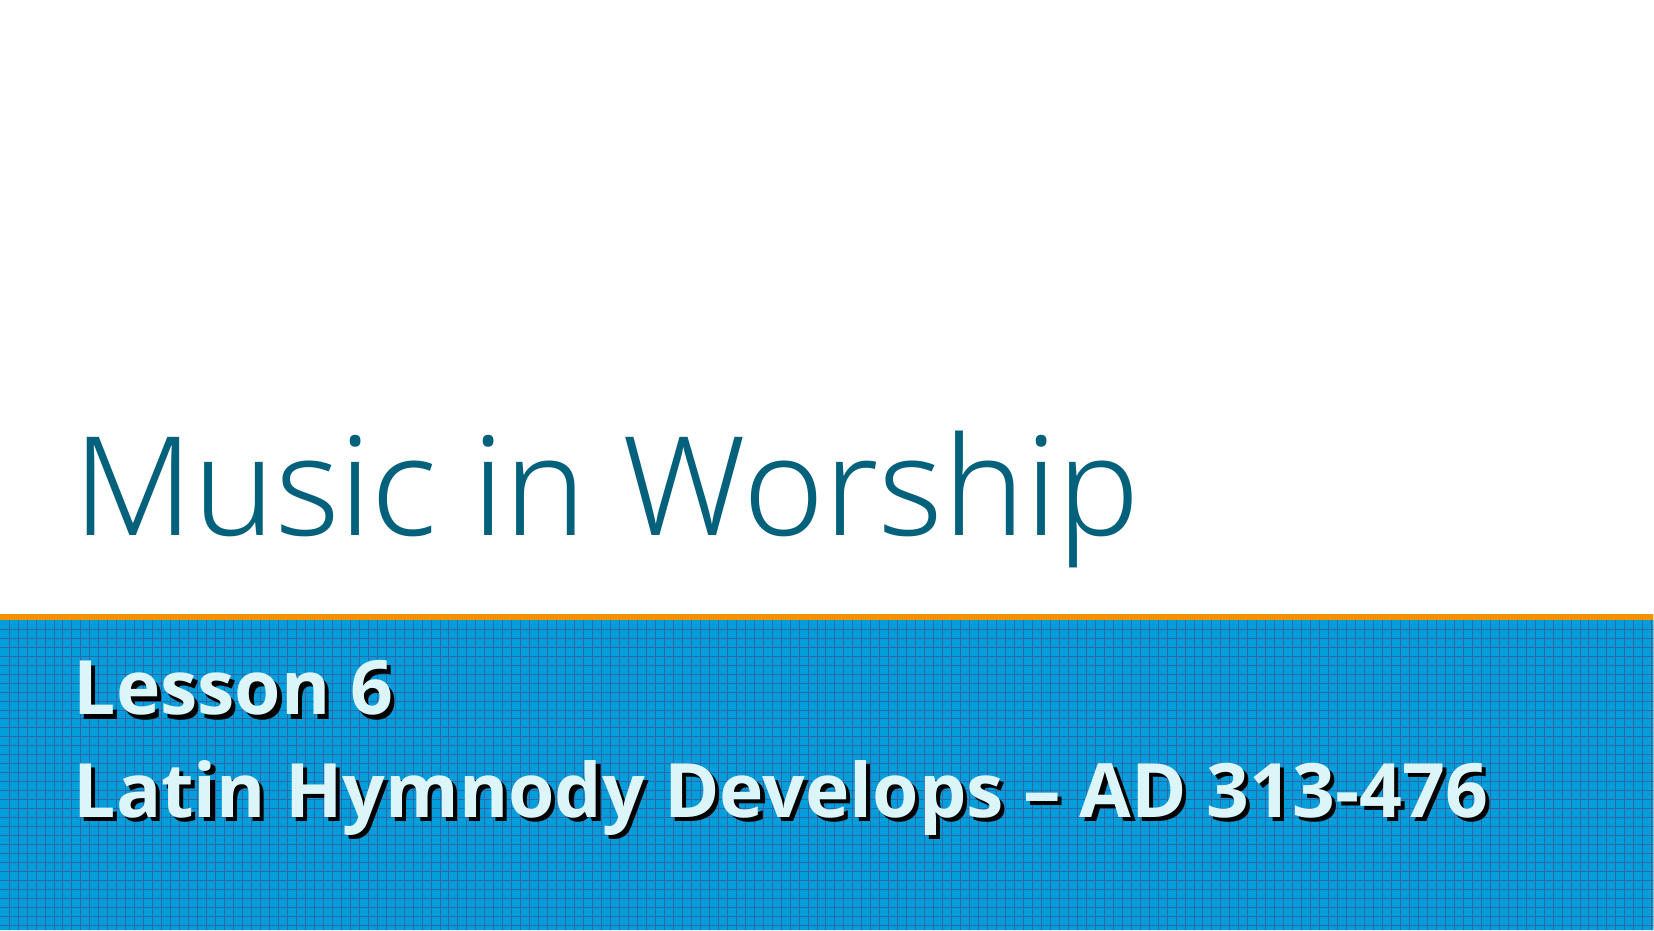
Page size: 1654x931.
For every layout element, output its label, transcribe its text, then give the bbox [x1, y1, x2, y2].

title Music in Worship [73, 44, 1551, 576]
subtitle Lesson 6 Latin Hymnody Develops – AD 313-476 [73, 634, 1551, 840]
